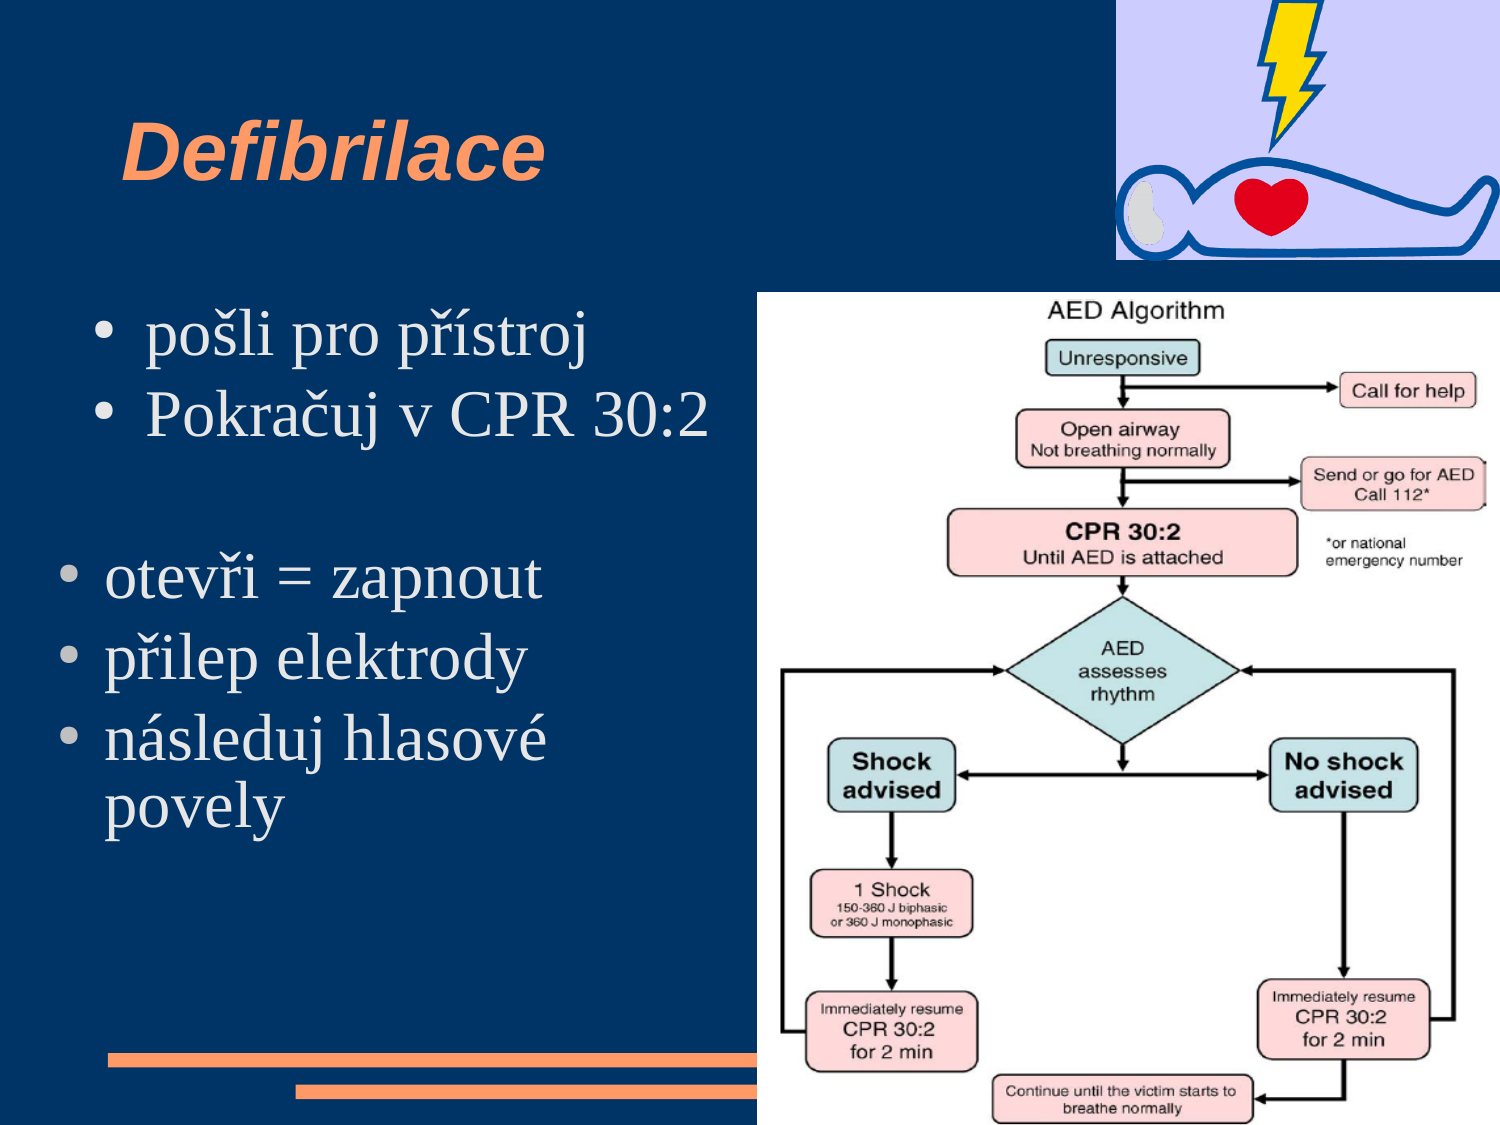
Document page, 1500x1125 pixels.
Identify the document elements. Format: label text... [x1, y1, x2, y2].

picture [757, 292, 1500, 1125]
title Defibrilace [121, 46, 1115, 254]
list pošli pro přístroj Pokračuj v CPR 30:2 otevři = zapnout přilep elektrody následuj hlasové povely [57, 295, 945, 1090]
picture [1115, 0, 1500, 261]
